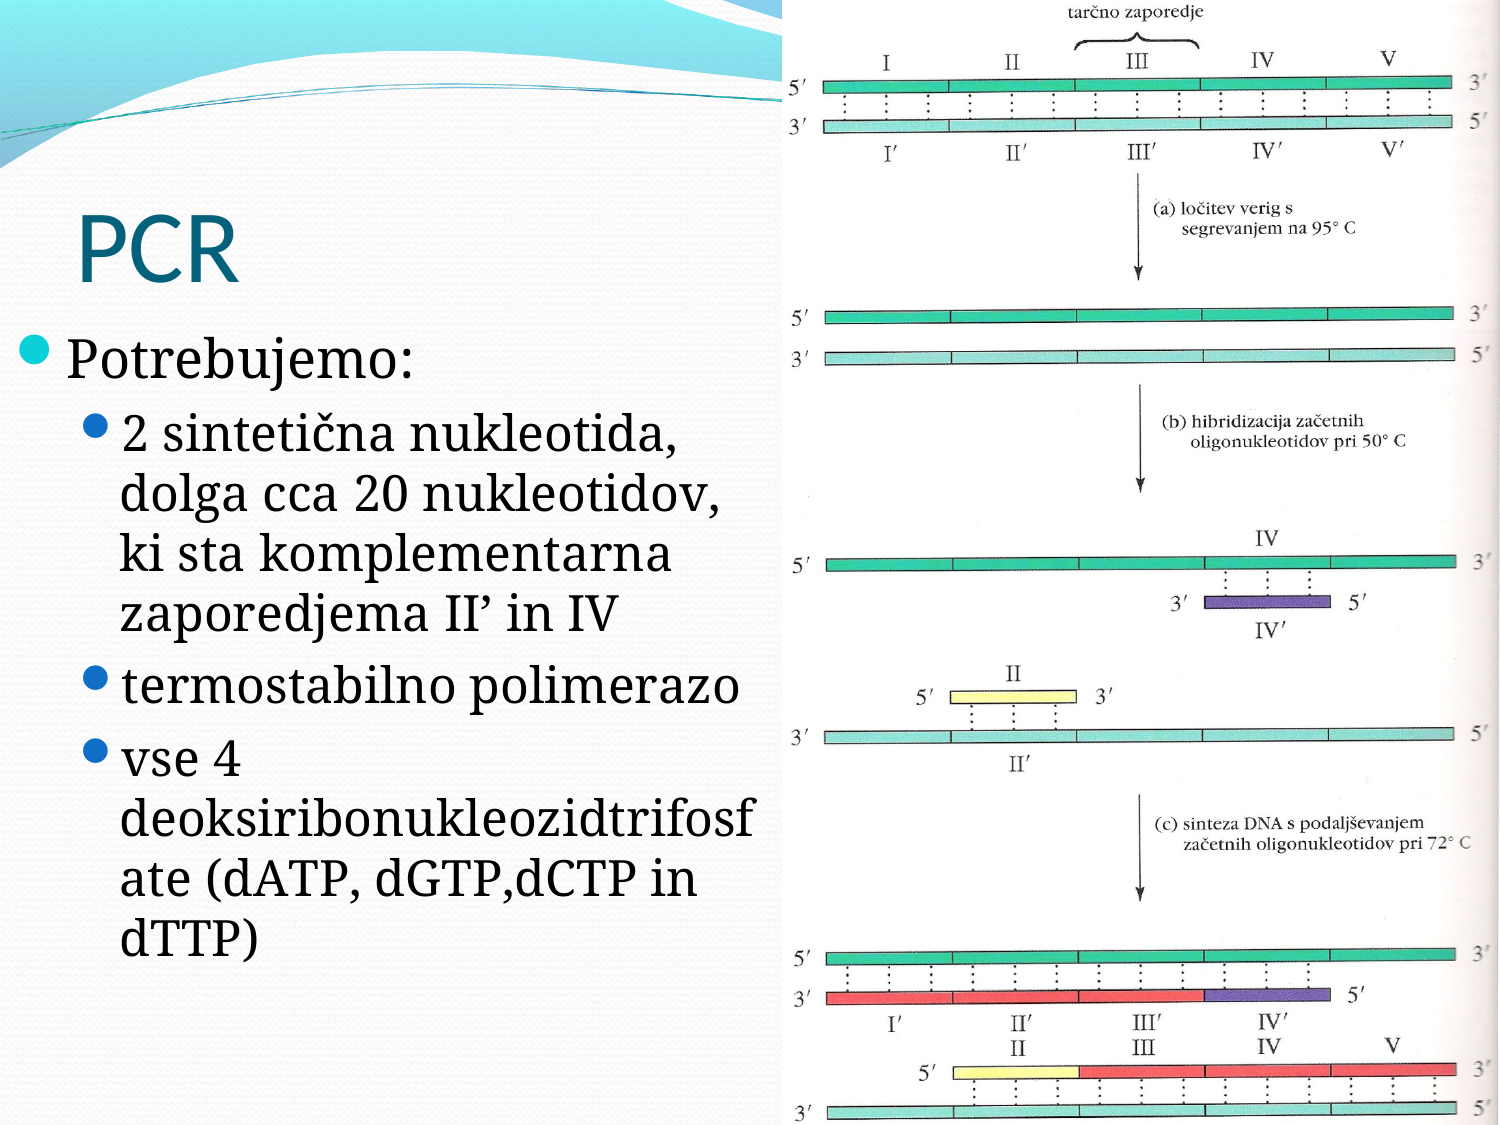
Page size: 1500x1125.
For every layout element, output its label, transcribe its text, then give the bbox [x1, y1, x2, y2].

text_box [782, 0, 1500, 1125]
picture [0, 0, 782, 1125]
title PCR [75, 115, 782, 304]
list Potrebujemo: 2 sintetična nukleotida, dolga cca 20 nukleotidov, ki sta komplementarna zaporedjema II’ in IV termostabilno polimerazo vse 4 deoksiribonukleozidtrifosfate (dATP, dGTP,dCTP in dTTP) [0, 316, 774, 1045]
